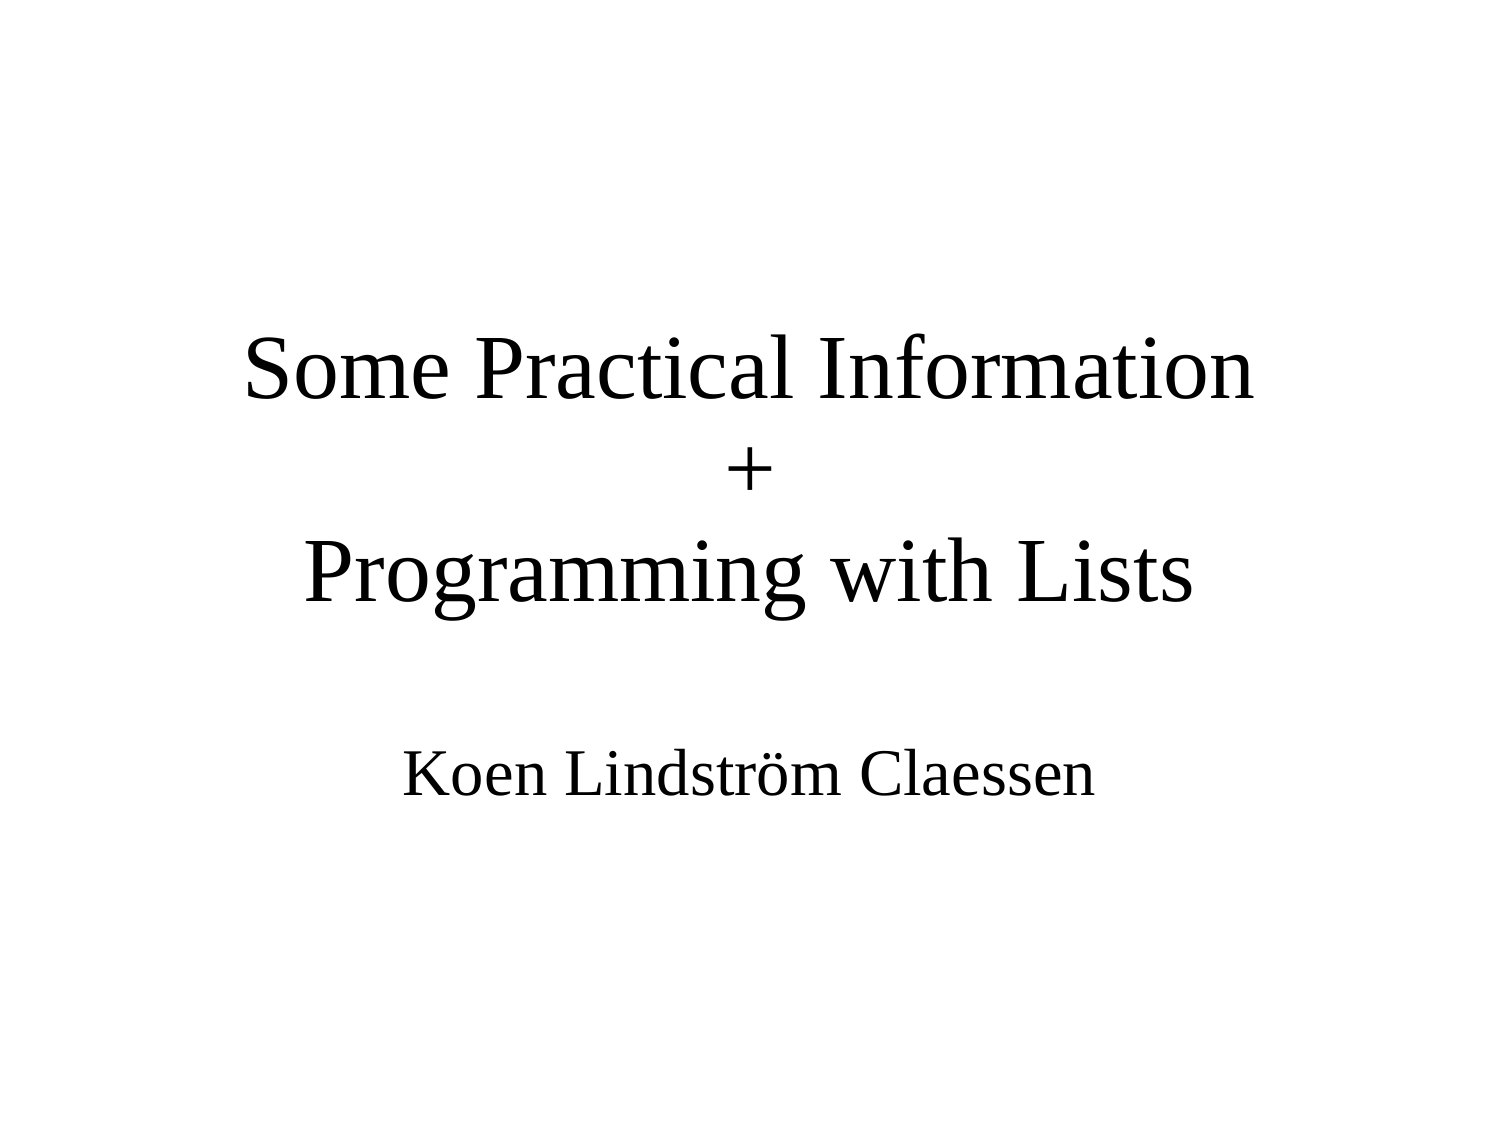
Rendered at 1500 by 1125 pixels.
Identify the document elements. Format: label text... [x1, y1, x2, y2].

subtitle Koen Lindström Claessen [225, 637, 1276, 926]
title Some Practical Information + Programming with Lists [112, 308, 1388, 629]
